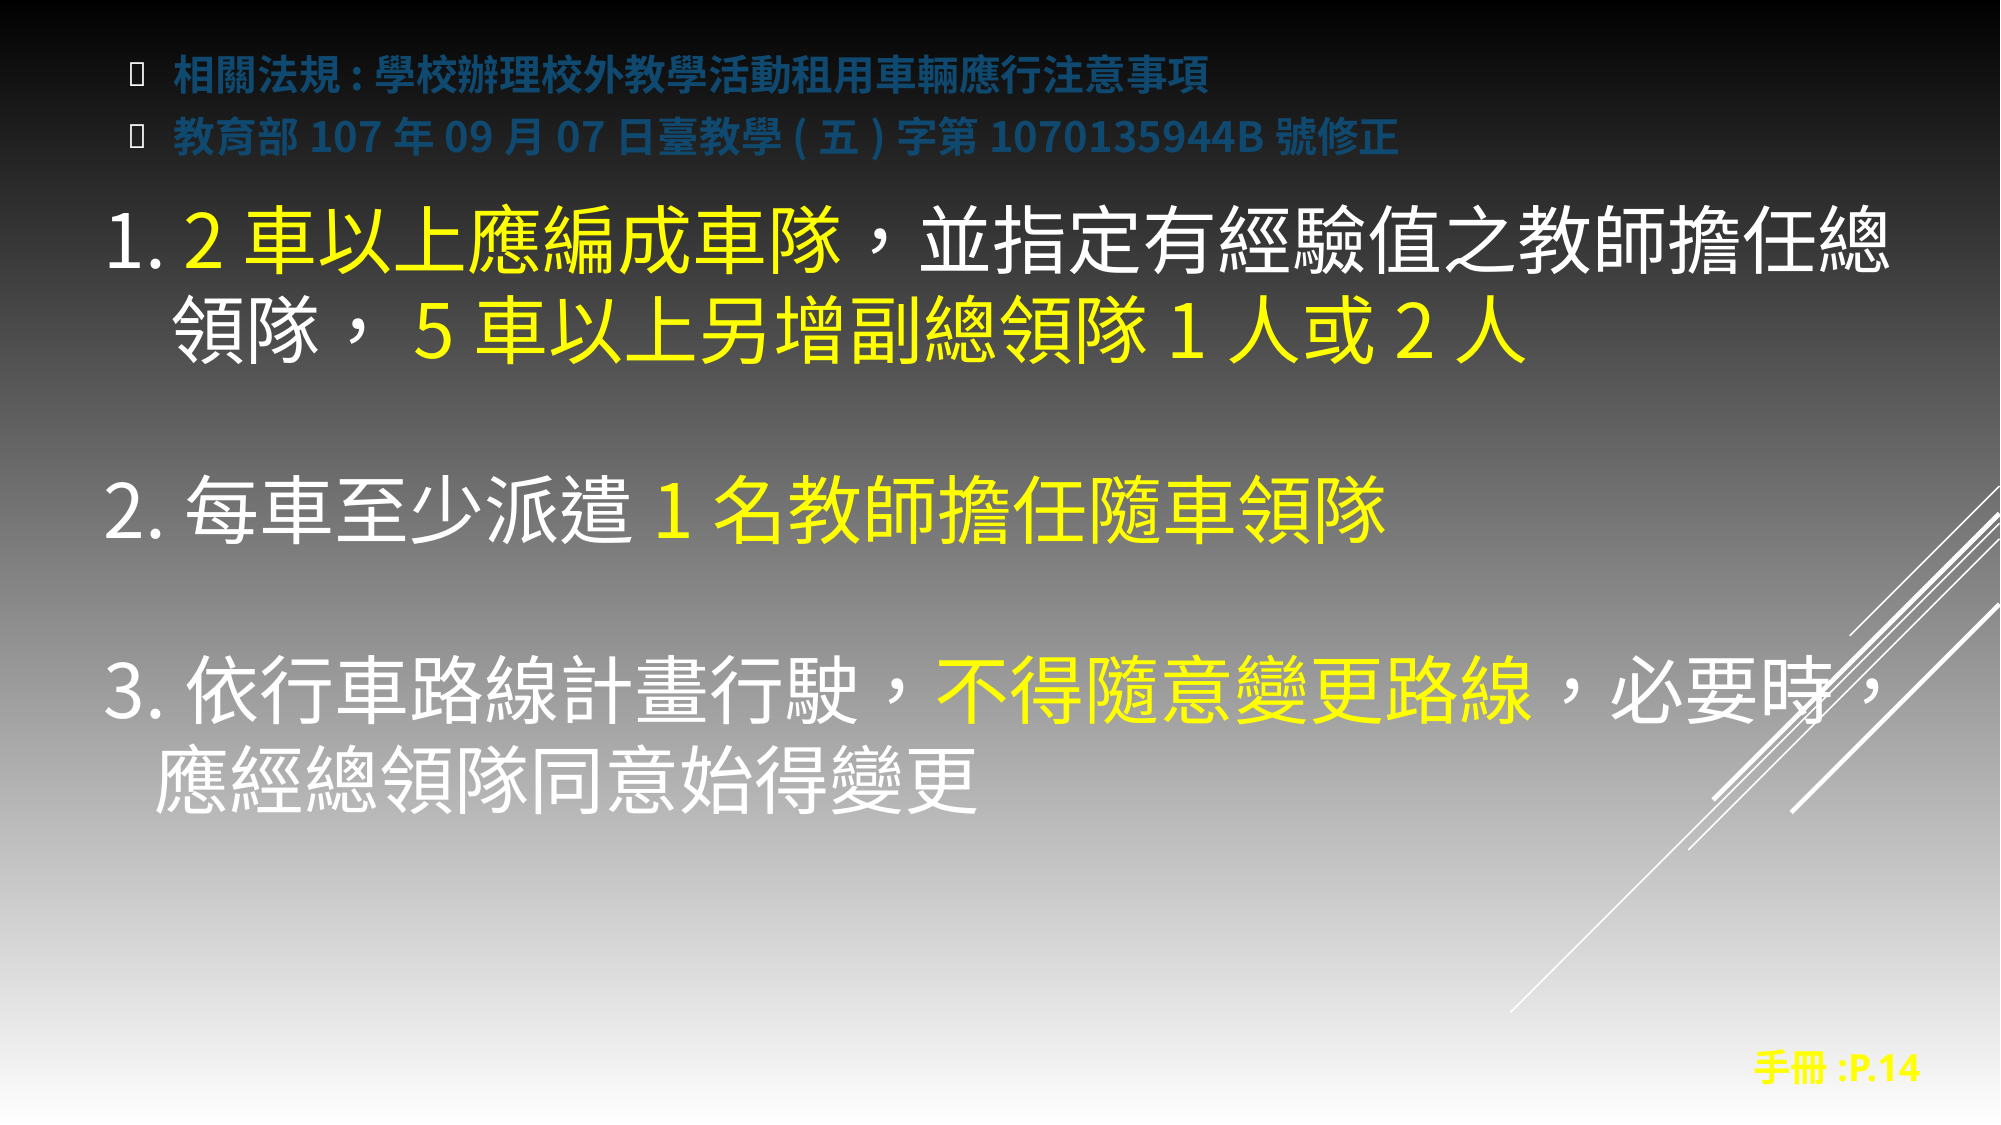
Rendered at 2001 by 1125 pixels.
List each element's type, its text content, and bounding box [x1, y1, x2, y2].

title 1. 2車以上應編成車隊，並指定有經驗值之教師擔任總 領隊，5車以上另增副總領隊1人或2人 2.每車至少派遣1名教師擔任隨車領隊 3.依行車路線計畫行駛，不得隨意變更路線，必要時， 應經總領隊同意始得變更 [89, 186, 1926, 995]
list 相關法規:學校辦理校外教學活動租用車輛應行注意事項 教育部107年09月07日臺教學(五)字第1070135944B號修正 [112, 40, 1513, 187]
text_box 手冊:P.14 [1738, 1036, 1997, 1097]
